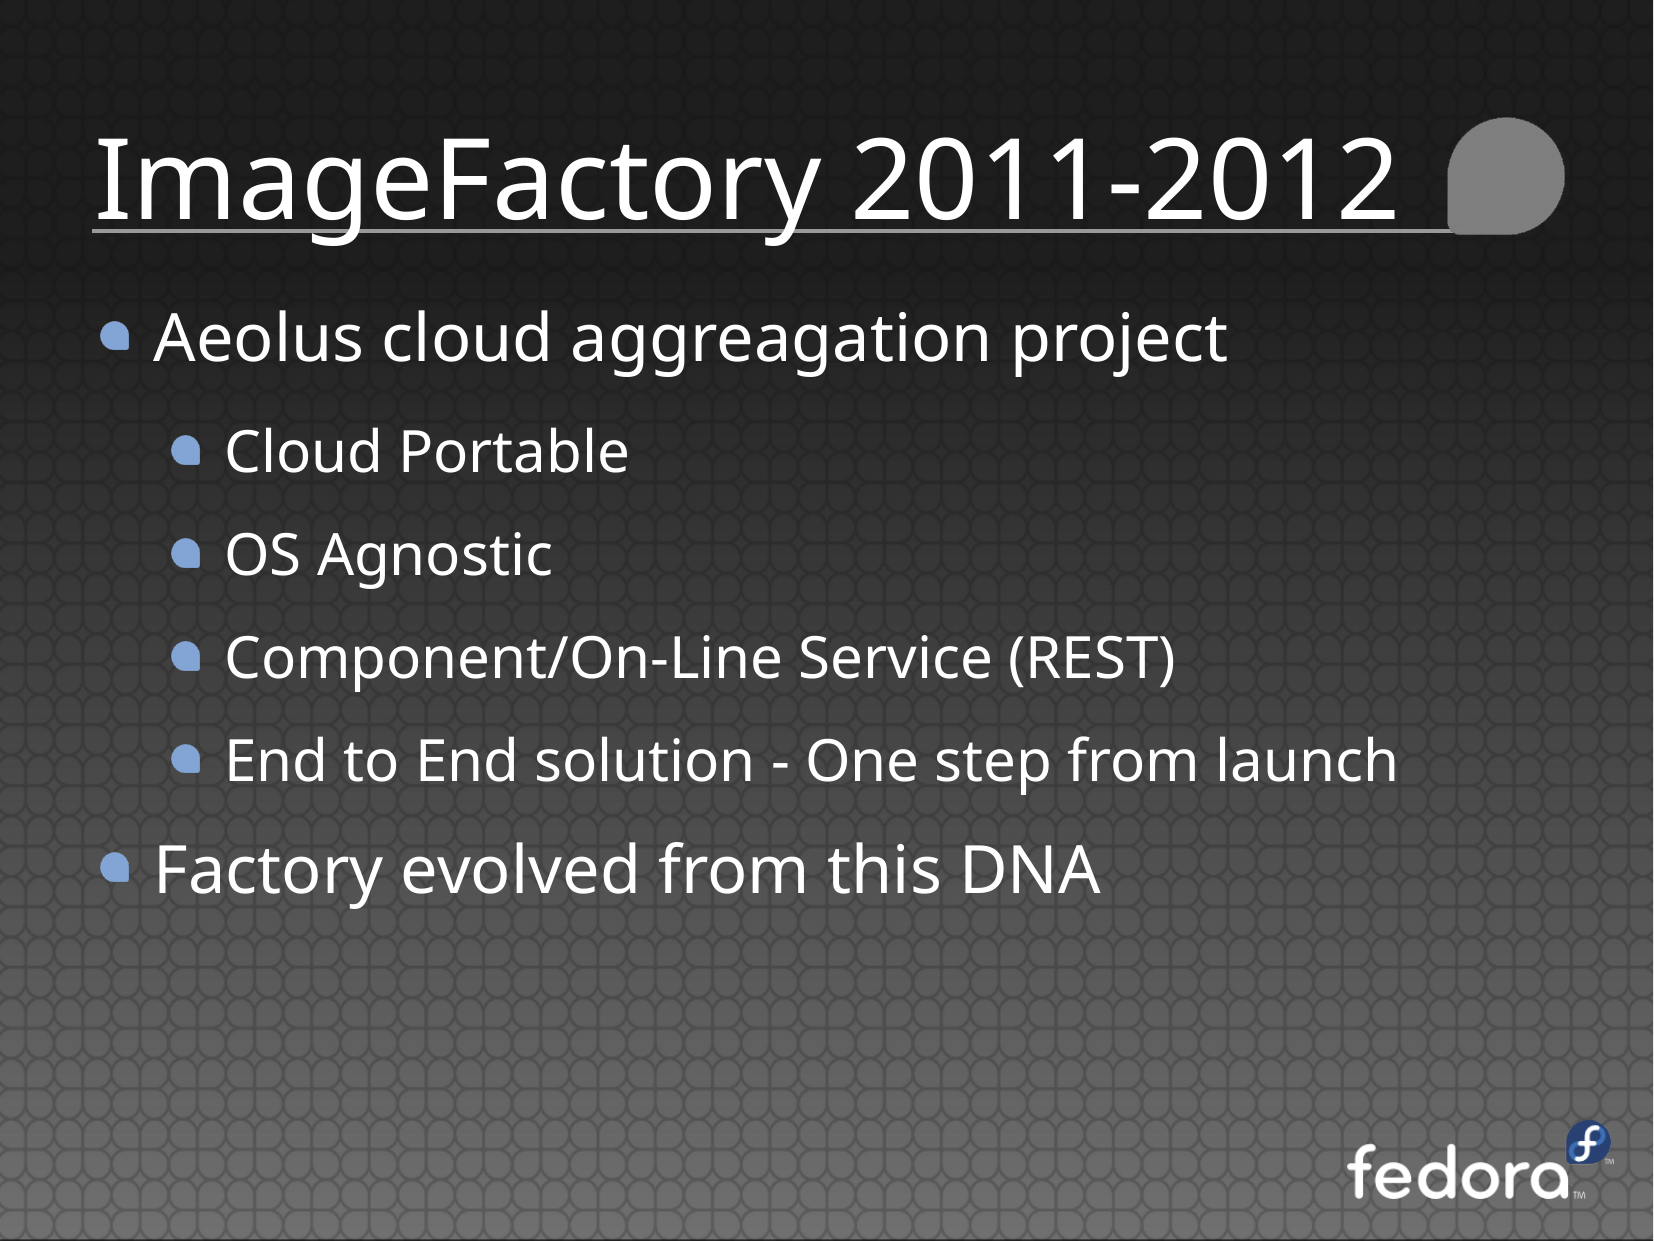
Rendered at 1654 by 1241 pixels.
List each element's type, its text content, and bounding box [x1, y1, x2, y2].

picture [0, 0, 1654, 1241]
title ImageFactory 2011-2012 [94, 100, 1425, 251]
list Aeolus cloud aggreagation project Cloud Portable OS Agnostic Component/On-Line Service (REST) End to End solution - One step from launch Factory evolved from this DNA [82, 290, 1571, 1095]
